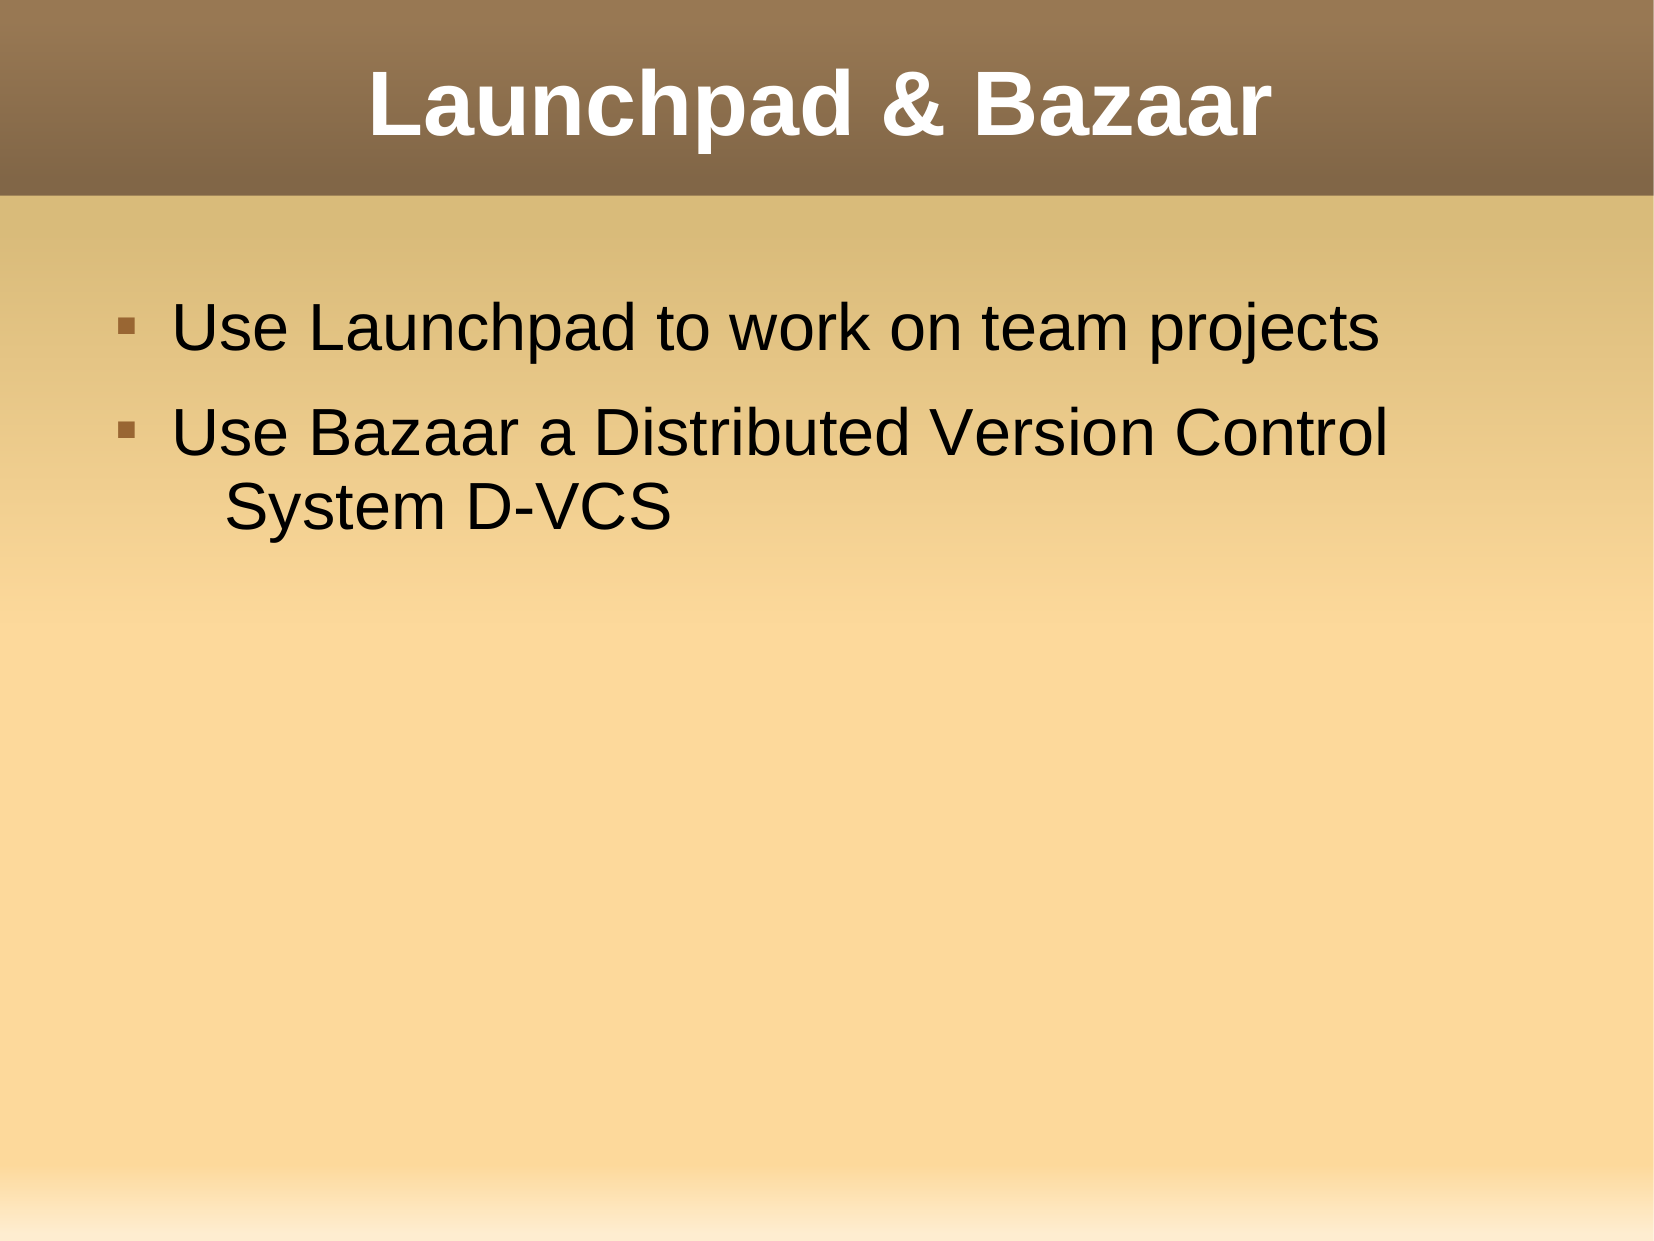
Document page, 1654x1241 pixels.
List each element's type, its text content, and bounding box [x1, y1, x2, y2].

title Launchpad & Bazaar [76, 0, 1565, 208]
picture [0, 0, 1654, 1241]
list Use Launchpad to work on team projects Use Bazaar a Distributed Version Control System D-VCS [82, 290, 1571, 1109]
